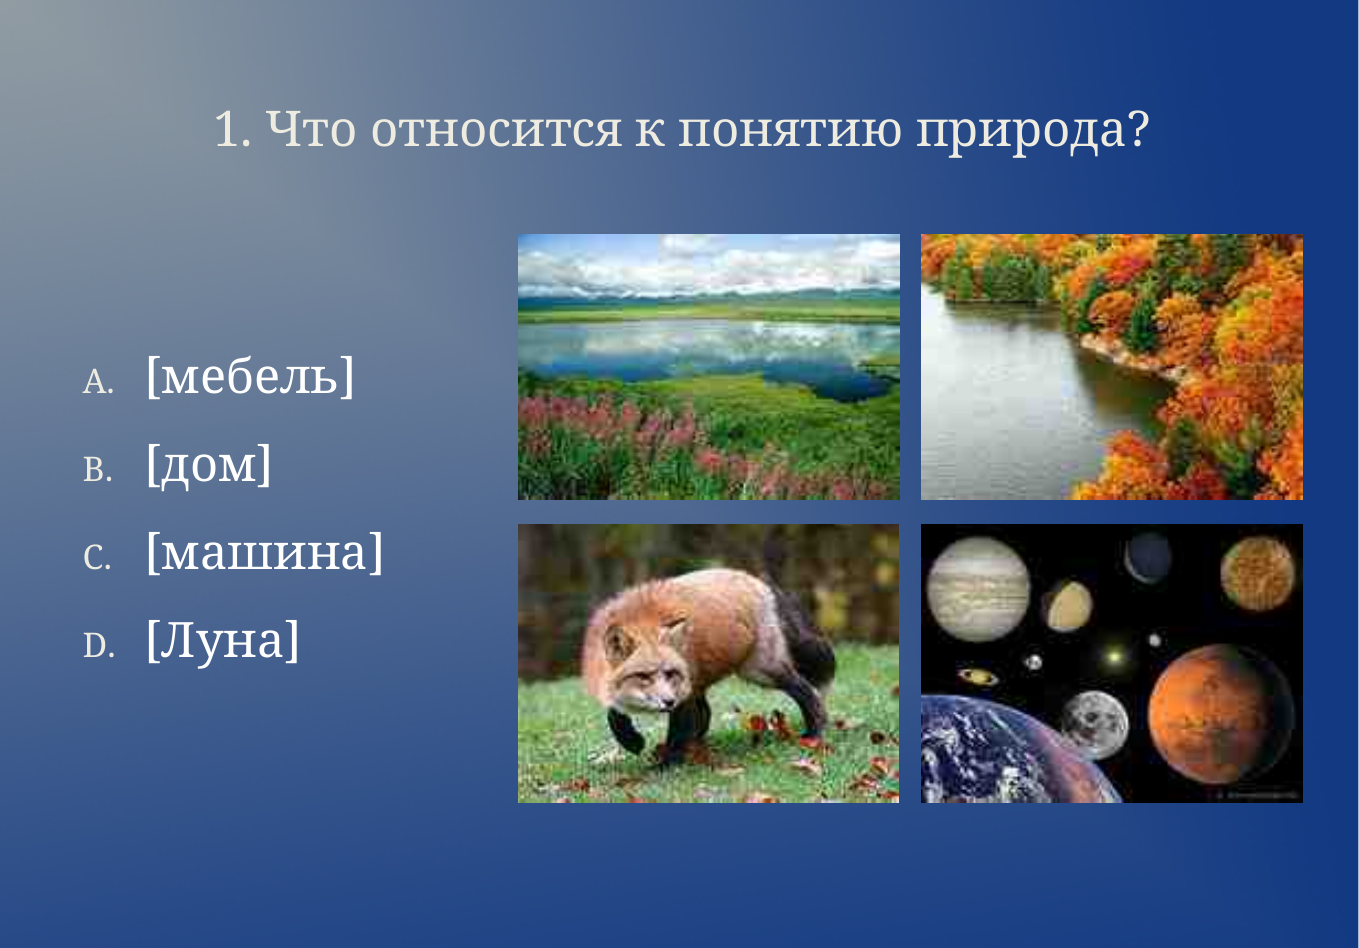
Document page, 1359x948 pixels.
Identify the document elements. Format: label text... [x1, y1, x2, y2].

picture [0, 0, 1359, 948]
list [мебель] [дом] [машина] [Луна] [67, 334, 498, 683]
title 1. Что относится к понятию природа? [67, 85, 1291, 235]
